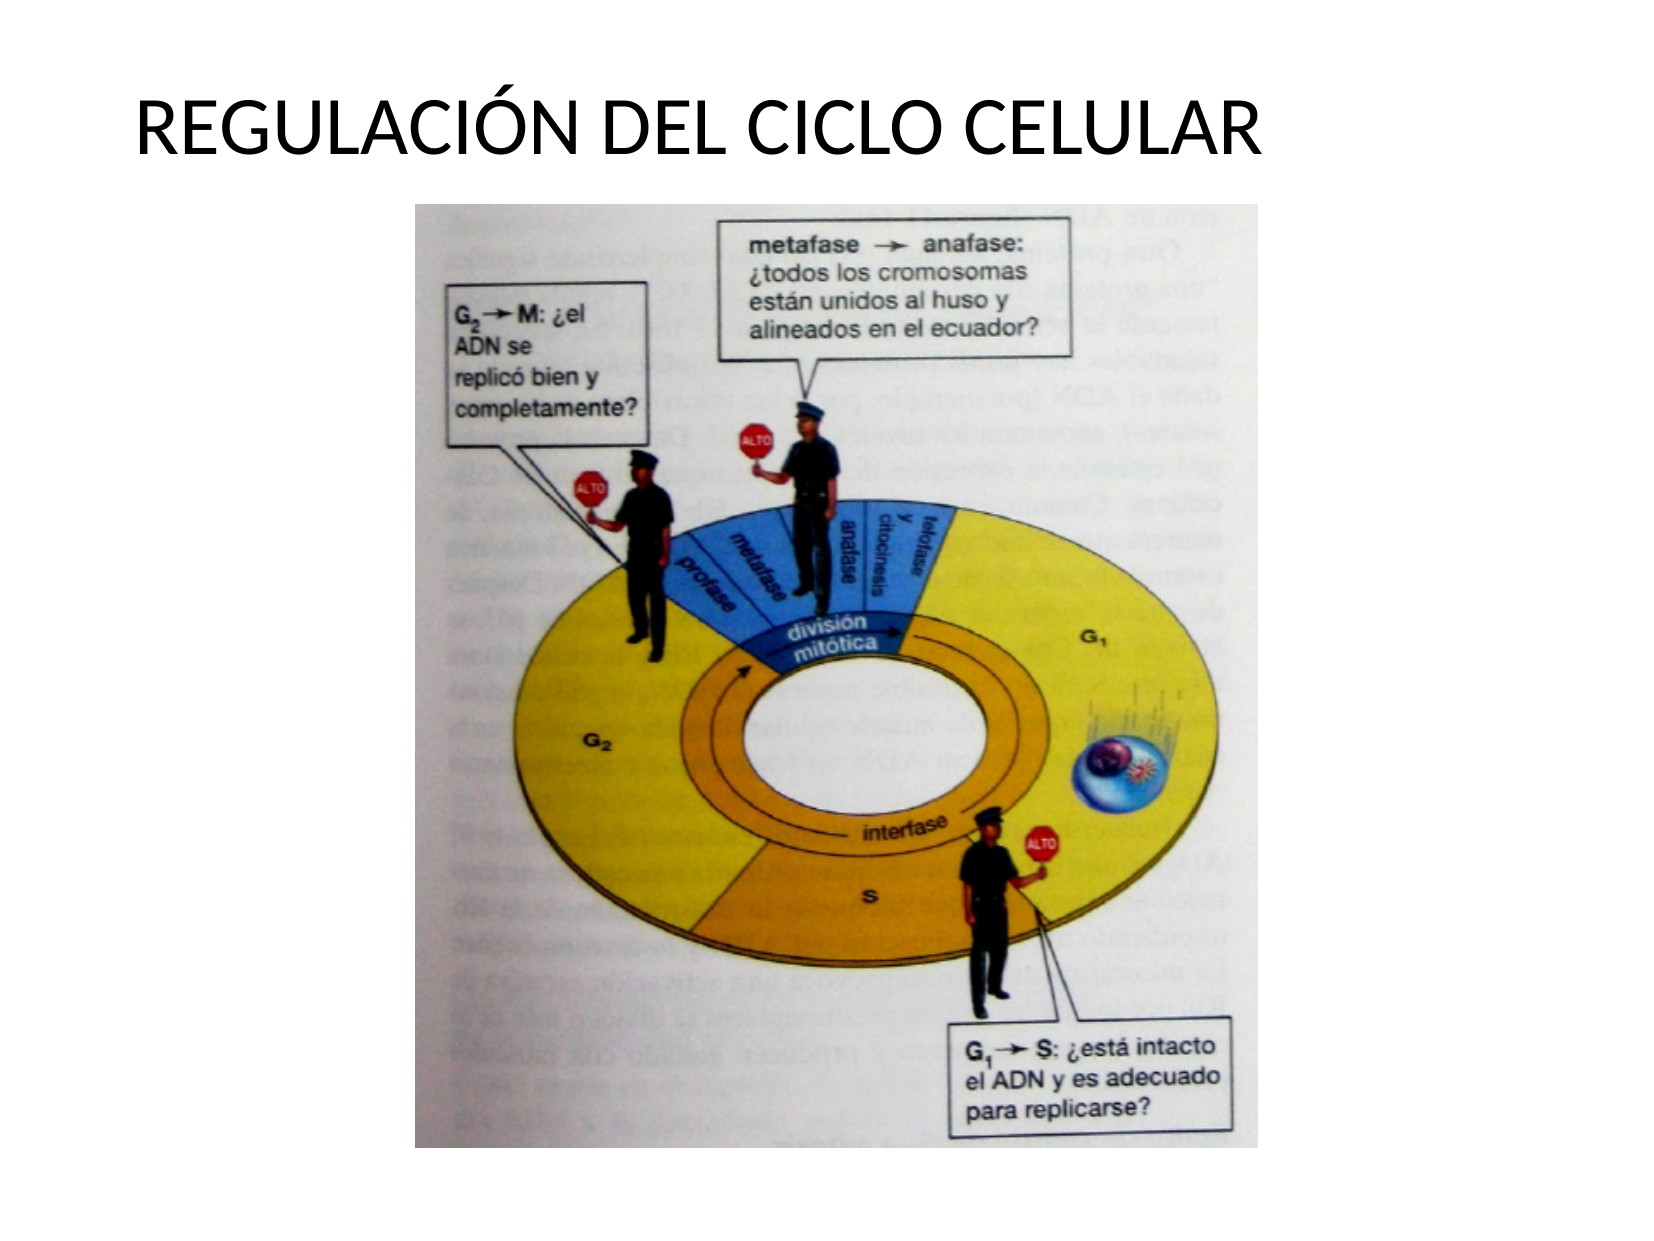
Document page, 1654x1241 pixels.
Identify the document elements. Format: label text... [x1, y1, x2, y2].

picture [415, 204, 1258, 1148]
title REGULACIÓN DEL CICLO CELULAR [134, 30, 1623, 237]
